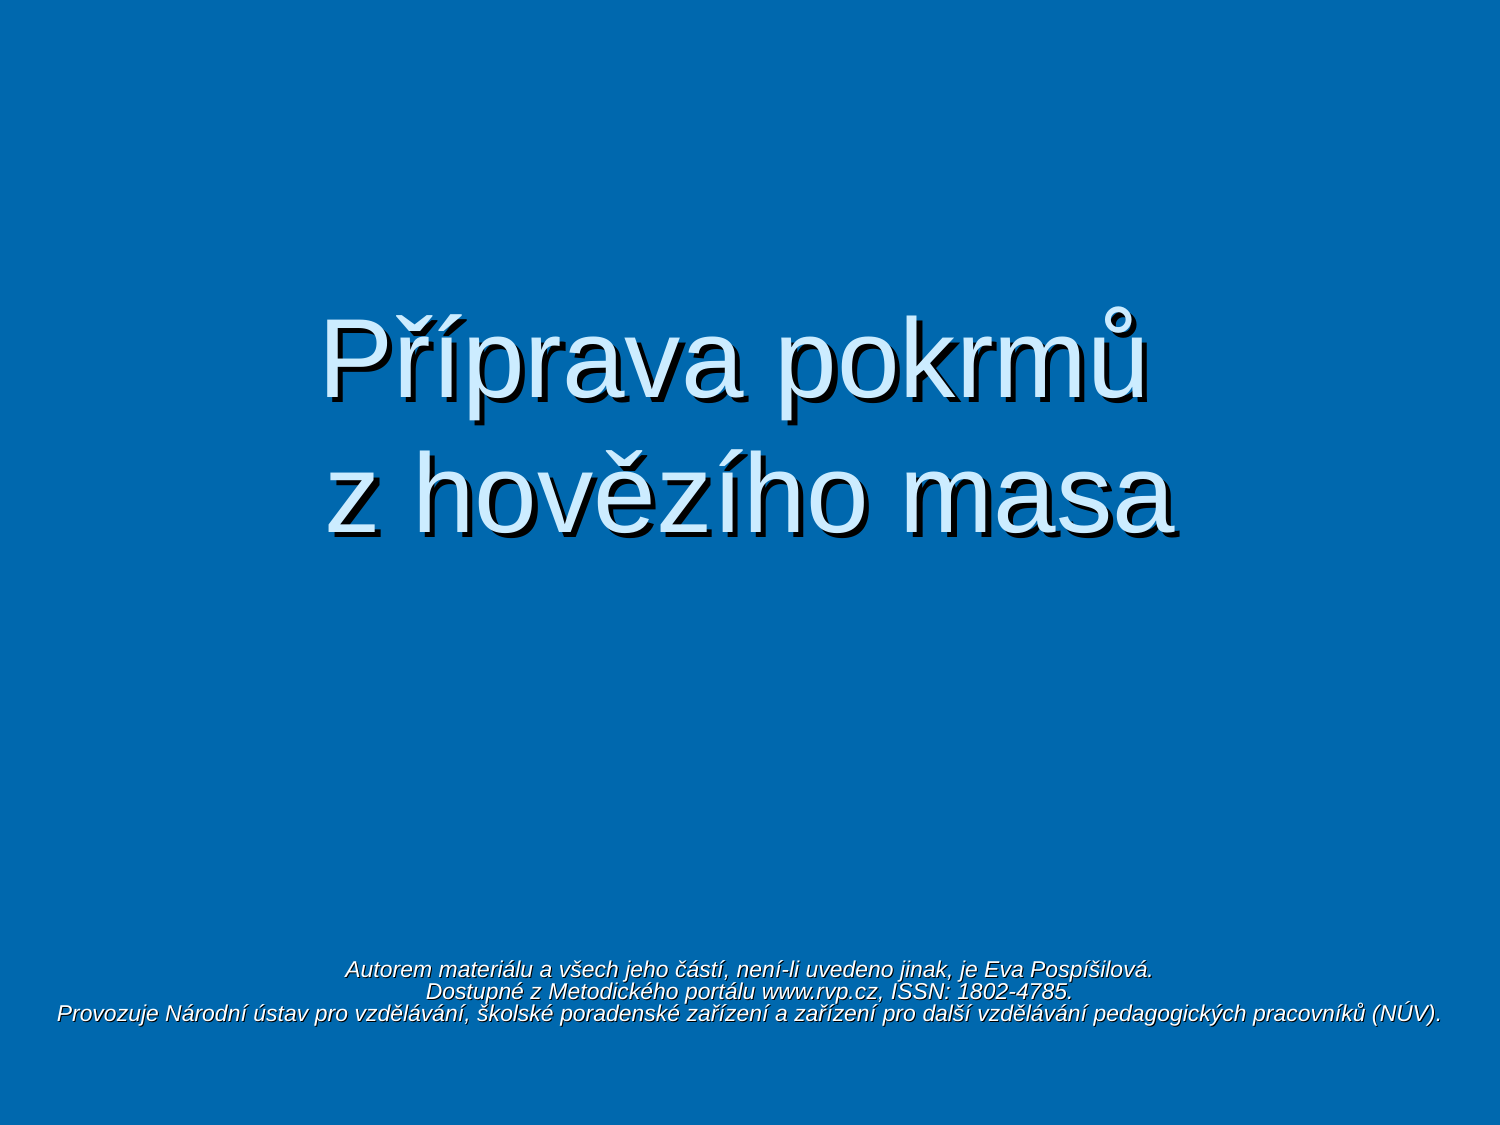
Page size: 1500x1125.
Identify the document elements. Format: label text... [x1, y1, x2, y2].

text_box Autorem materiálu a všech jeho částí, není-li uvedeno jinak, je Eva Pospíšilová. Dostupné z Metodického portálu www.rvp.cz, ISSN: 1802-4785. Provozuje Národní ústav pro vzdělávání, školské poradenské zařízení a zařízení pro další vzdělávání pedagogických pracovníků (NÚV). [29, 952, 1471, 1079]
title Příprava pokrmů z hovězího masa [112, 277, 1388, 563]
